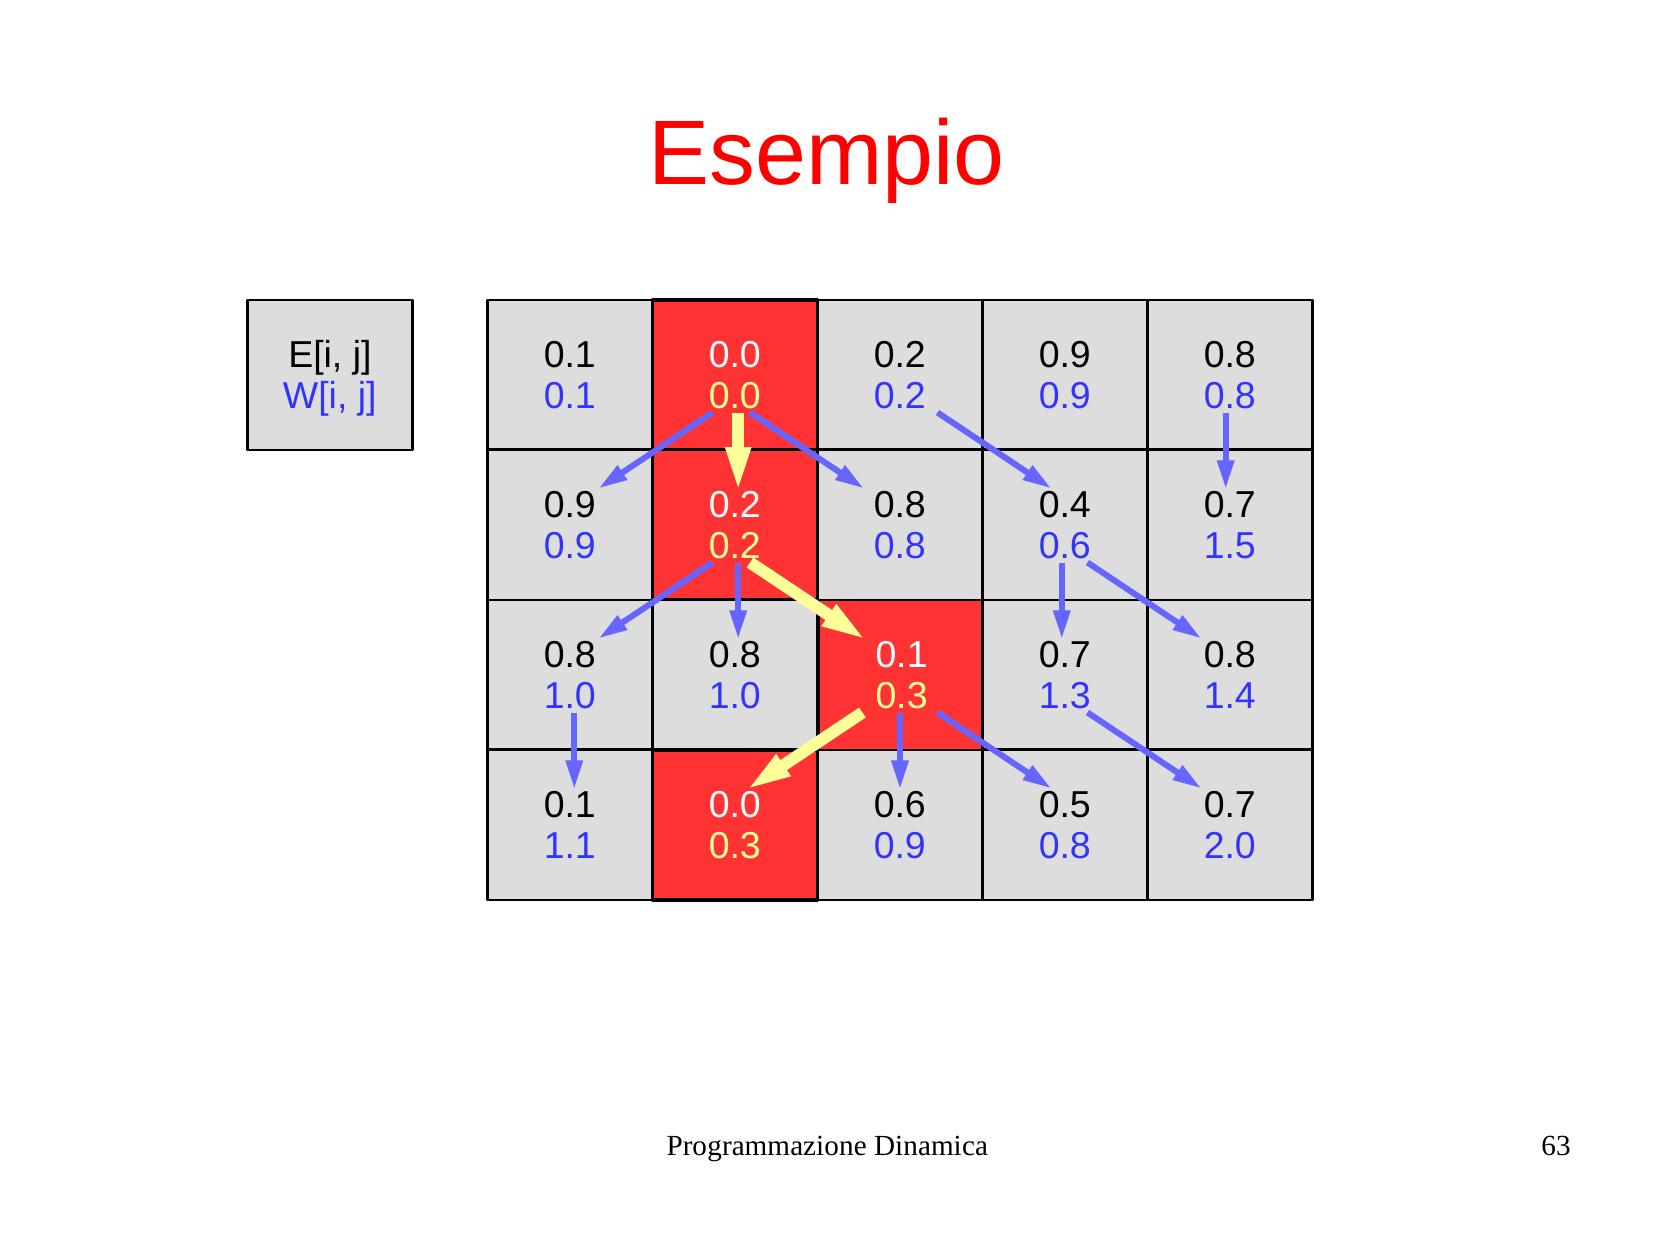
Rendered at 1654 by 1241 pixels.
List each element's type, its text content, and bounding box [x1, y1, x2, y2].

text_box 0.7 1.5 [1147, 449, 1313, 600]
text_box 0.7 1.3 [982, 600, 1147, 750]
text_box 0.0 0.3 [652, 750, 817, 901]
text_box 0.8 1.4 [1147, 600, 1313, 750]
text_box 0.6 0.9 [817, 750, 982, 901]
text_box 0.9 0.9 [487, 449, 652, 600]
text_box 0.1 0.1 [487, 300, 652, 449]
text_box 0.8 1.0 [487, 600, 652, 750]
text_box 0.1 1.1 [487, 750, 652, 901]
text_box 0.0 0.0 [652, 300, 817, 449]
text_box 0.2 0.2 [652, 449, 817, 600]
text_box 0.8 0.8 [1147, 300, 1313, 449]
text_box 0.8 1.0 [652, 600, 818, 750]
text_box 0.2 0.2 [817, 300, 982, 449]
text_box 0.7 2.0 [1147, 750, 1313, 901]
text_box 0.8 0.8 [817, 449, 982, 600]
text_box 0.5 0.8 [982, 750, 1147, 901]
text_box E[i, j] W[i, j] [247, 300, 413, 451]
text_box 0.4 0.6 [982, 449, 1147, 600]
text_box 0.9 0.9 [982, 300, 1147, 449]
text_box 0.1 0.3 [819, 600, 982, 750]
title Esempio [82, 49, 1571, 257]
